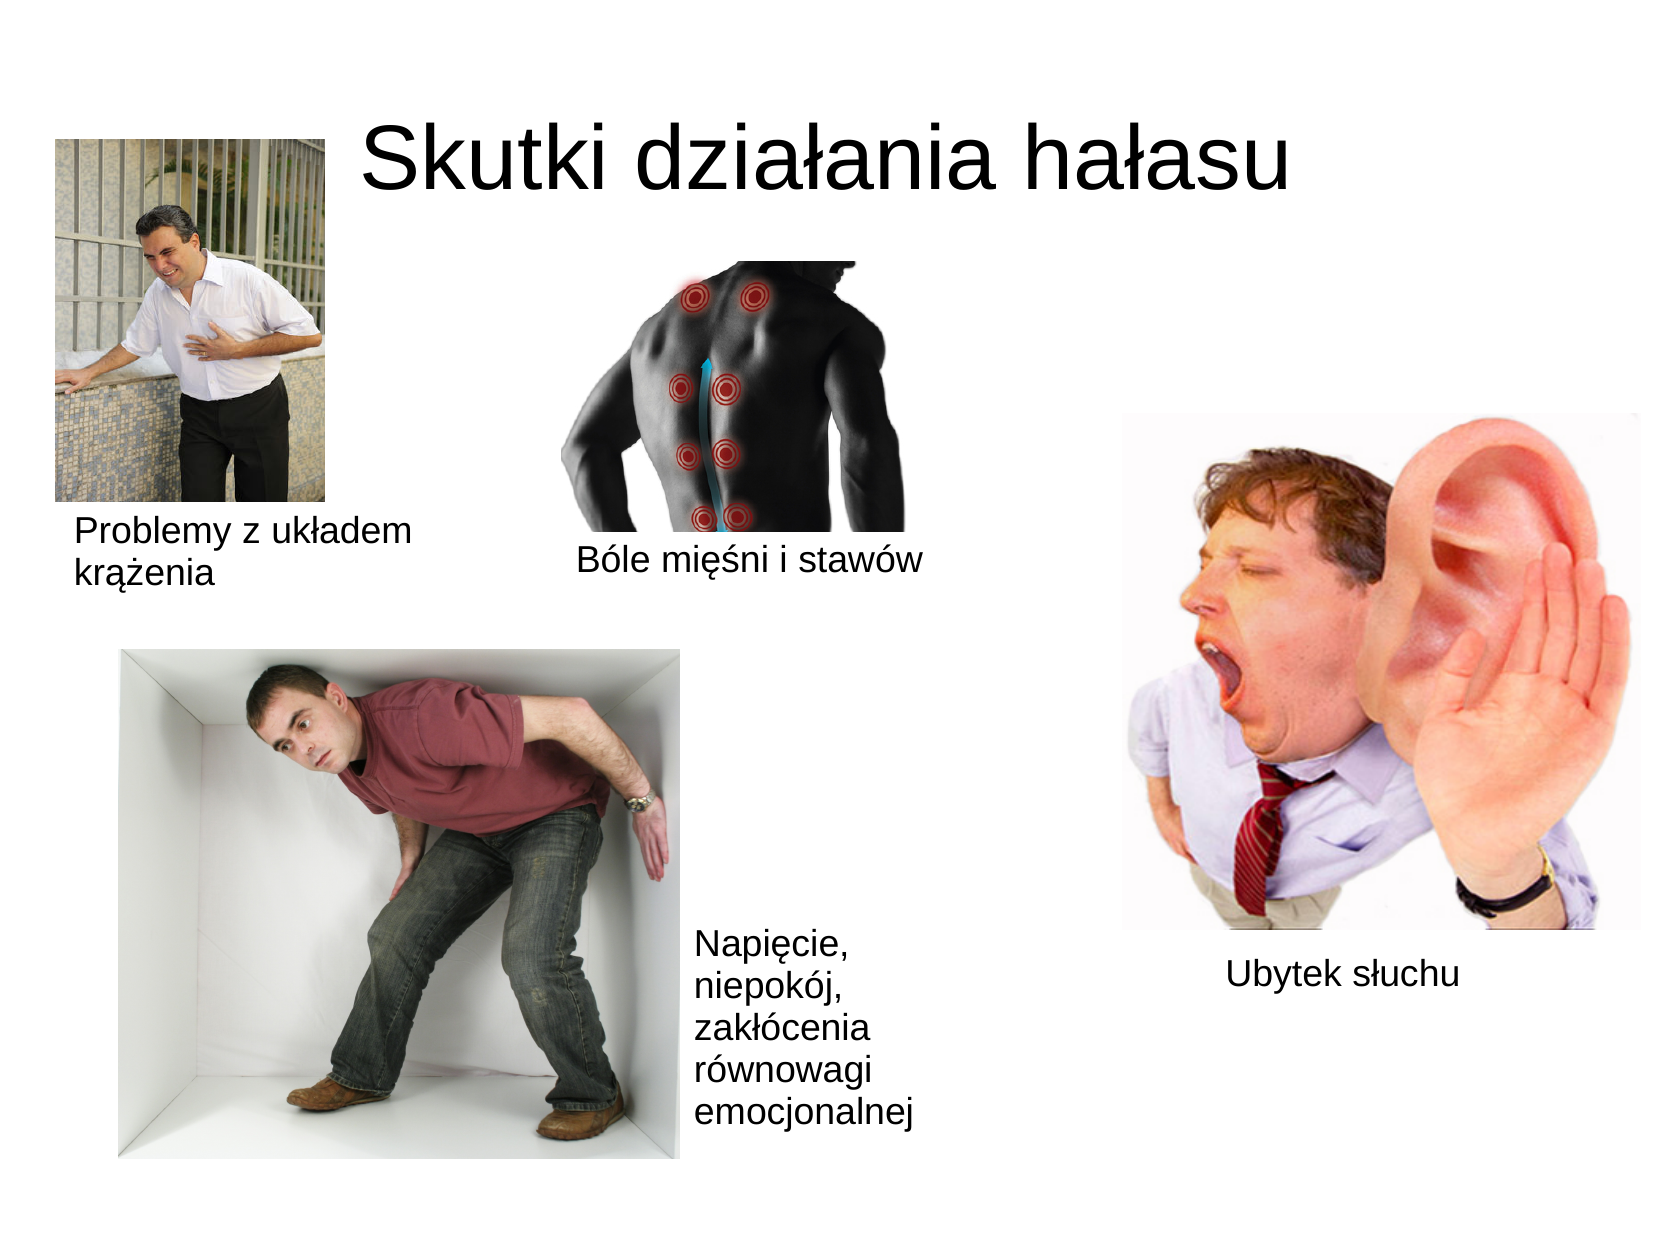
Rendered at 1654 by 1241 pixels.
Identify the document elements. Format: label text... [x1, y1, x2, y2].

text_box Napięcie, niepokój, zakłócenia równowagi emocjonalnej [680, 915, 975, 1141]
text_box Ubytek słuchu [1210, 944, 1625, 1002]
picture [55, 139, 325, 502]
picture [561, 261, 916, 531]
picture [118, 649, 680, 1160]
text_box Bóle mięśni i stawów [561, 531, 1004, 589]
title Skutki działania hałasu [82, 49, 1571, 257]
text_box Problemy z układem krążenia [59, 501, 473, 601]
picture [1122, 413, 1641, 930]
